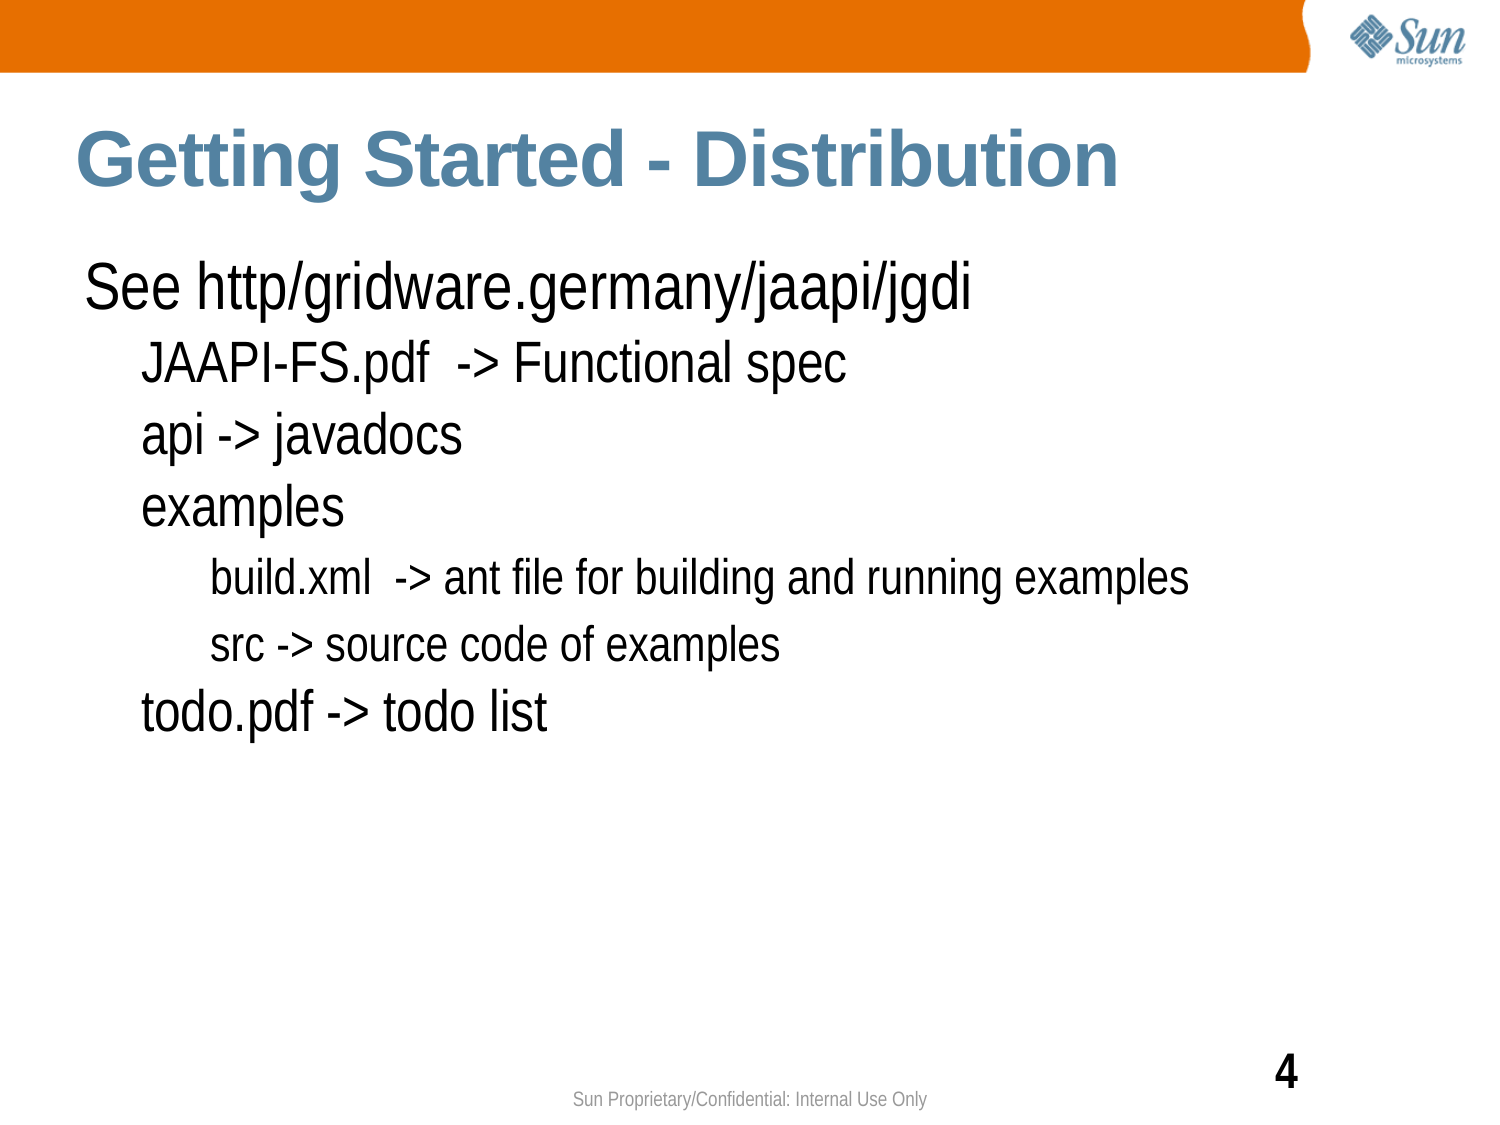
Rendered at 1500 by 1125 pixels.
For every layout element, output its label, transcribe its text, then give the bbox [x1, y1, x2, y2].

picture [0, 0, 1500, 75]
list See http/gridware.germany/jaapi/jgdi JAAPI-FS.pdf -> Functional spec api -> javadocs examples build.xml -> ant file for building and running examples src -> source code of examples todo.pdf -> todo list [64, 257, 1402, 1017]
title Getting Started - Distribution [75, 122, 1438, 228]
